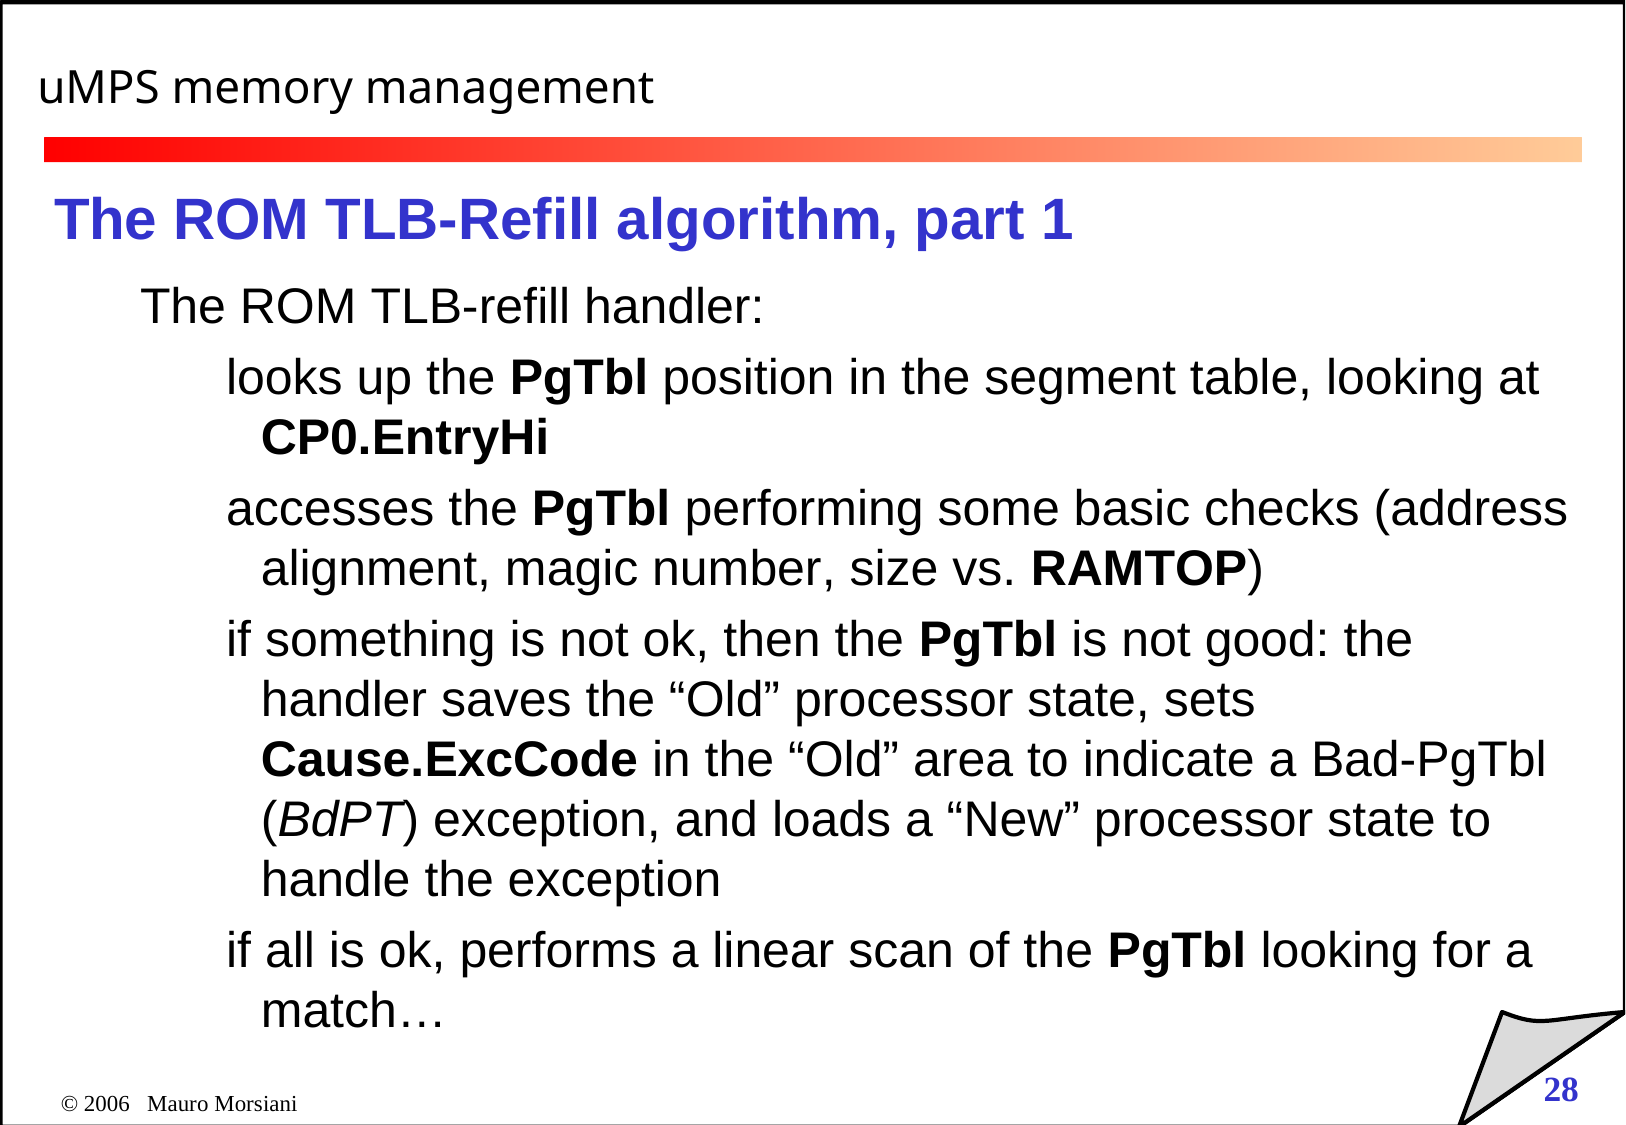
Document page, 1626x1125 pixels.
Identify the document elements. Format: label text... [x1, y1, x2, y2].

title uMPS memory management [37, 44, 1588, 131]
list The ROM TLB-Refill algorithm, part 1 The ROM TLB-refill handler: looks up the PgTbl position in the segment table, looking at CP0.EntryHi accesses the PgTbl performing some basic checks (address alignment, magic number, size vs. RAMTOP) if something is not ok, then the PgTbl is not good: the handler saves the “Old” processor state, sets Cause.ExcCode in the “Old” area to indicate a Bad-PgTbl (BdPT) exception, and loads a “New” processor state to handle the exception if all is ok, performs a linear scan of the PgTbl looking for a match… [54, 187, 1571, 1124]
